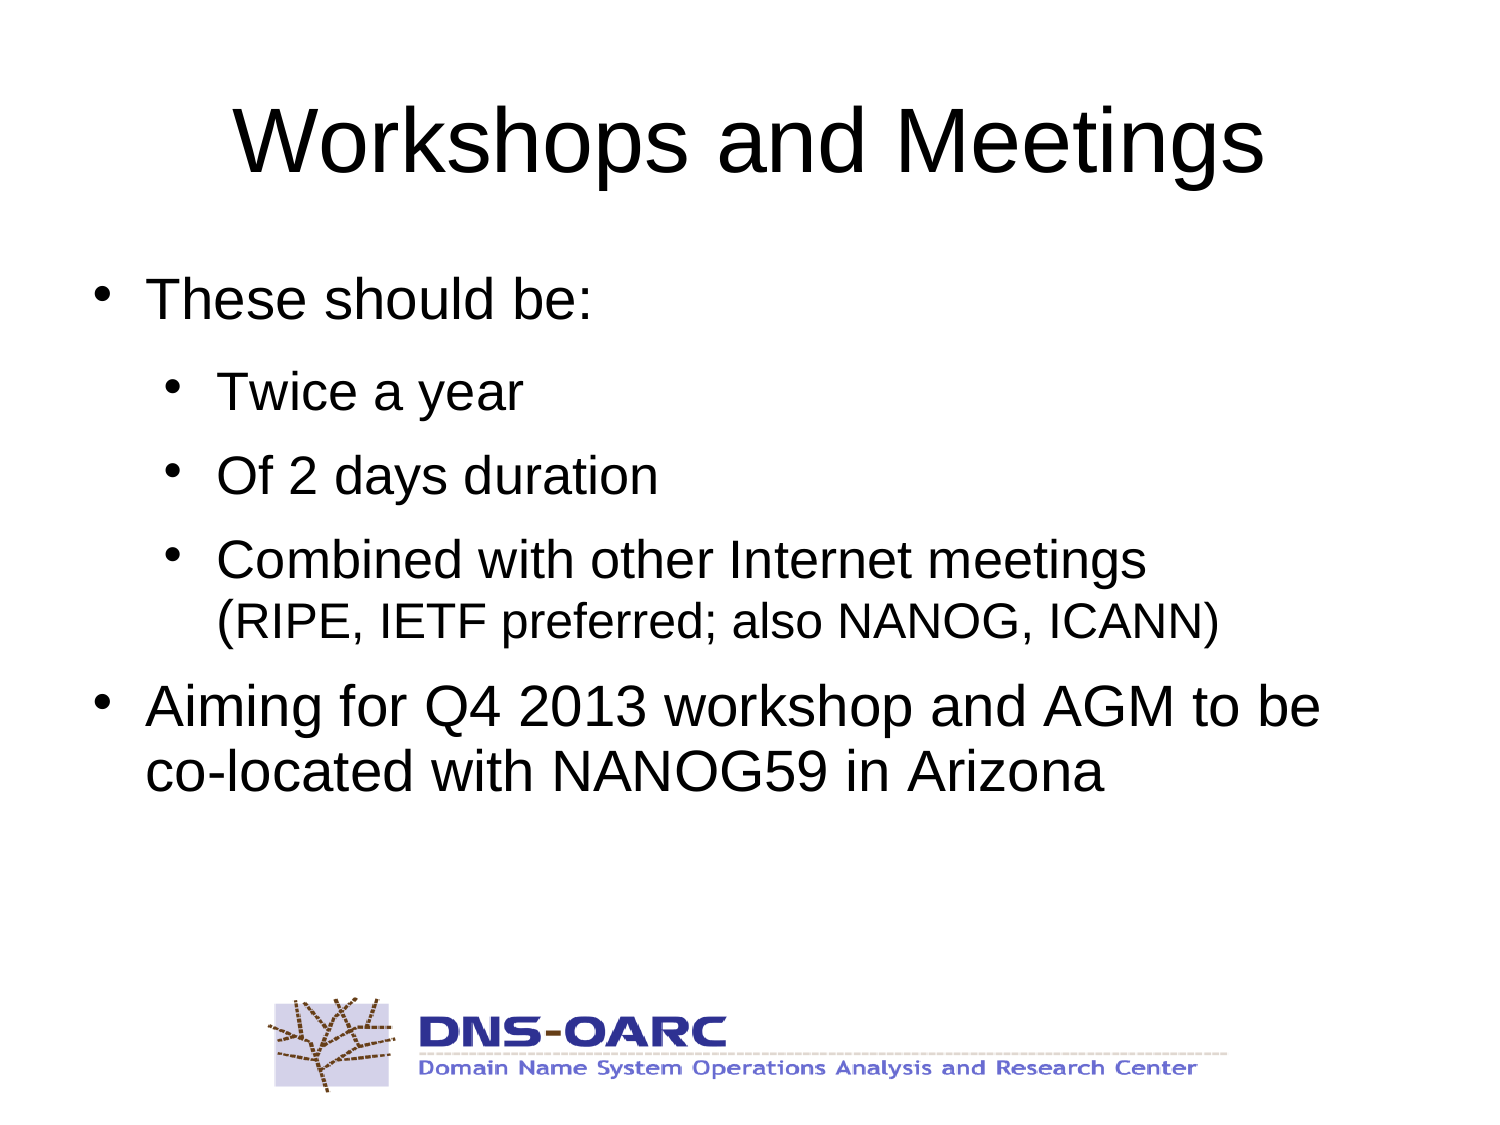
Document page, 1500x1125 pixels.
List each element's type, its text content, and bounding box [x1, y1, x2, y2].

title Workshops and Meetings [75, 44, 1426, 233]
picture [214, 991, 1259, 1099]
list These should be: Twice a year Of 2 days duration Combined with other Internet meetings (RIPE, IETF preferred; also NANOG, ICANN) Aiming for Q4 2013 workshop and AGM to be co-located with NANOG59 in Arizona [75, 263, 1426, 916]
